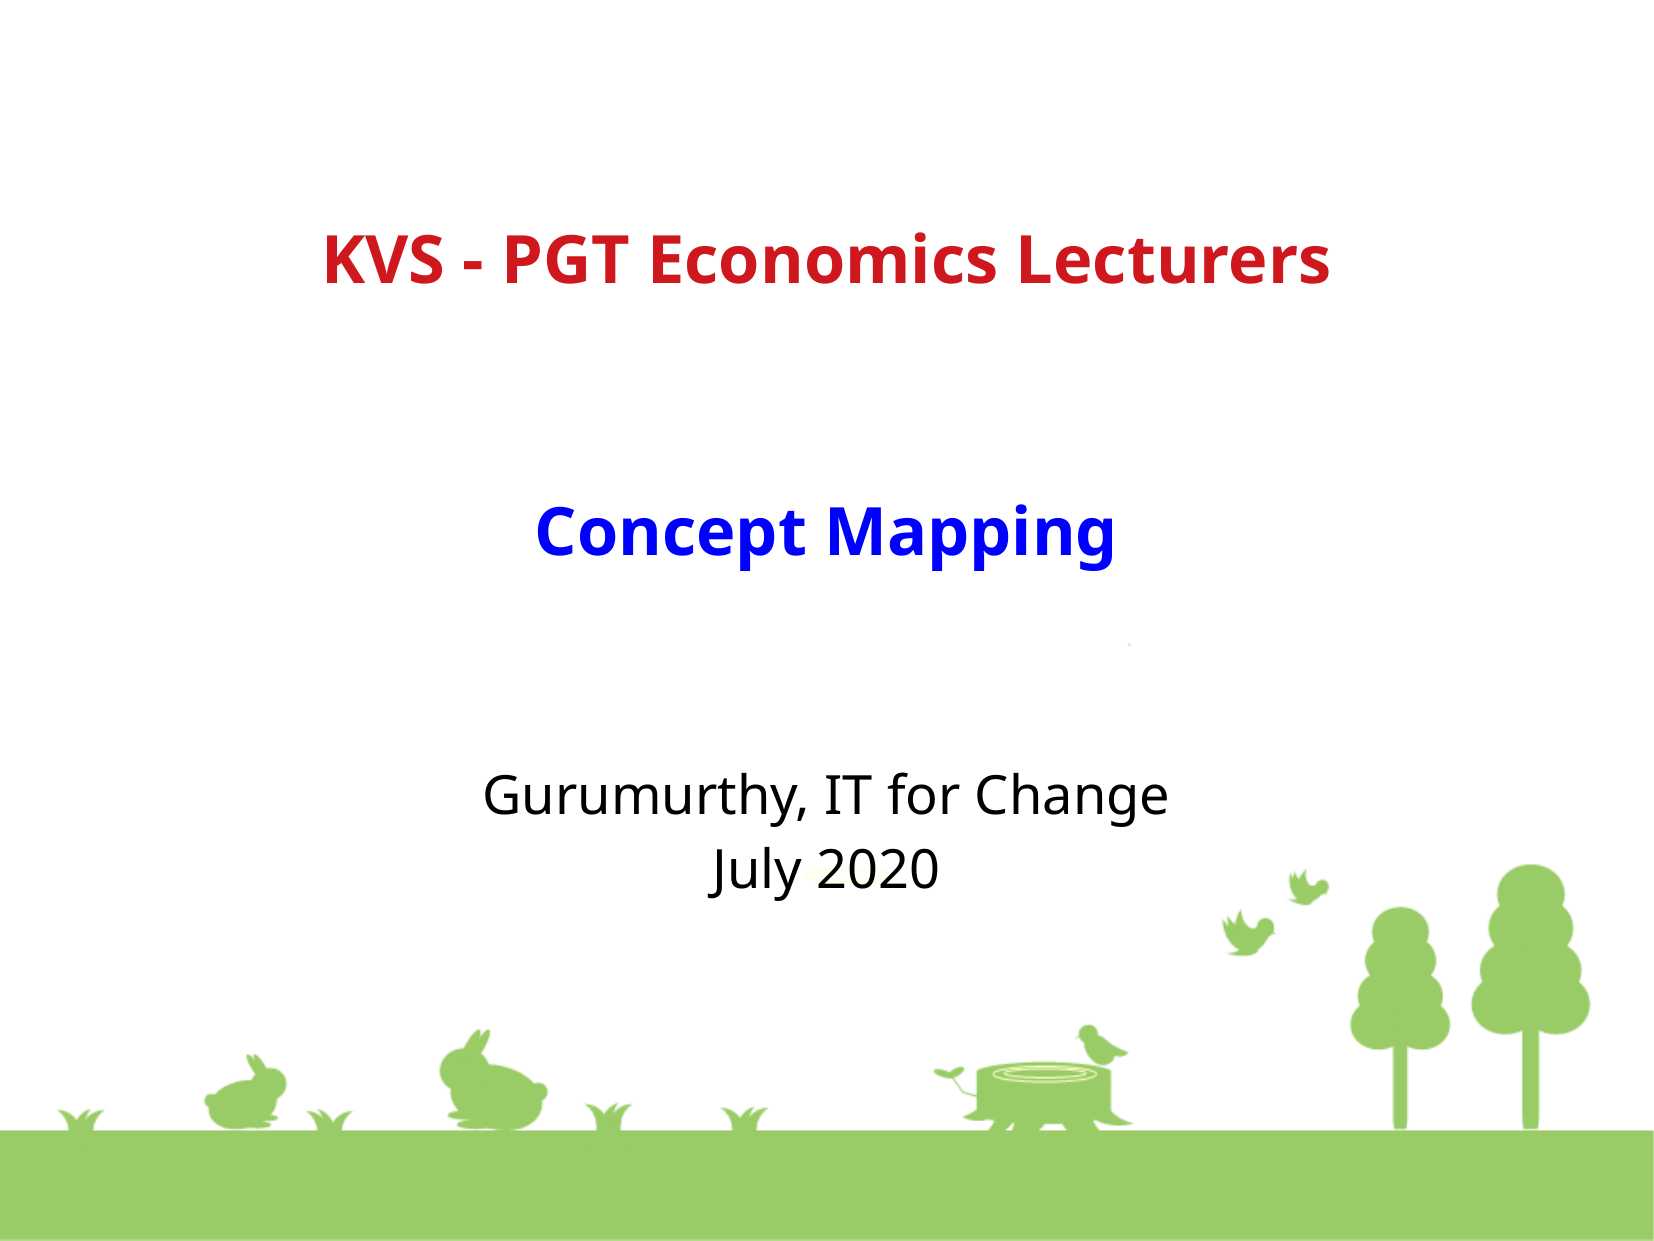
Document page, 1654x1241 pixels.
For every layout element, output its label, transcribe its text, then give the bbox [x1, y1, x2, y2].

subtitle KVS - PGT Economics Lecturers Concept Mapping Gurumurthy, IT for Change July 2020 [82, 124, 1571, 993]
picture [0, 0, 1654, 1241]
